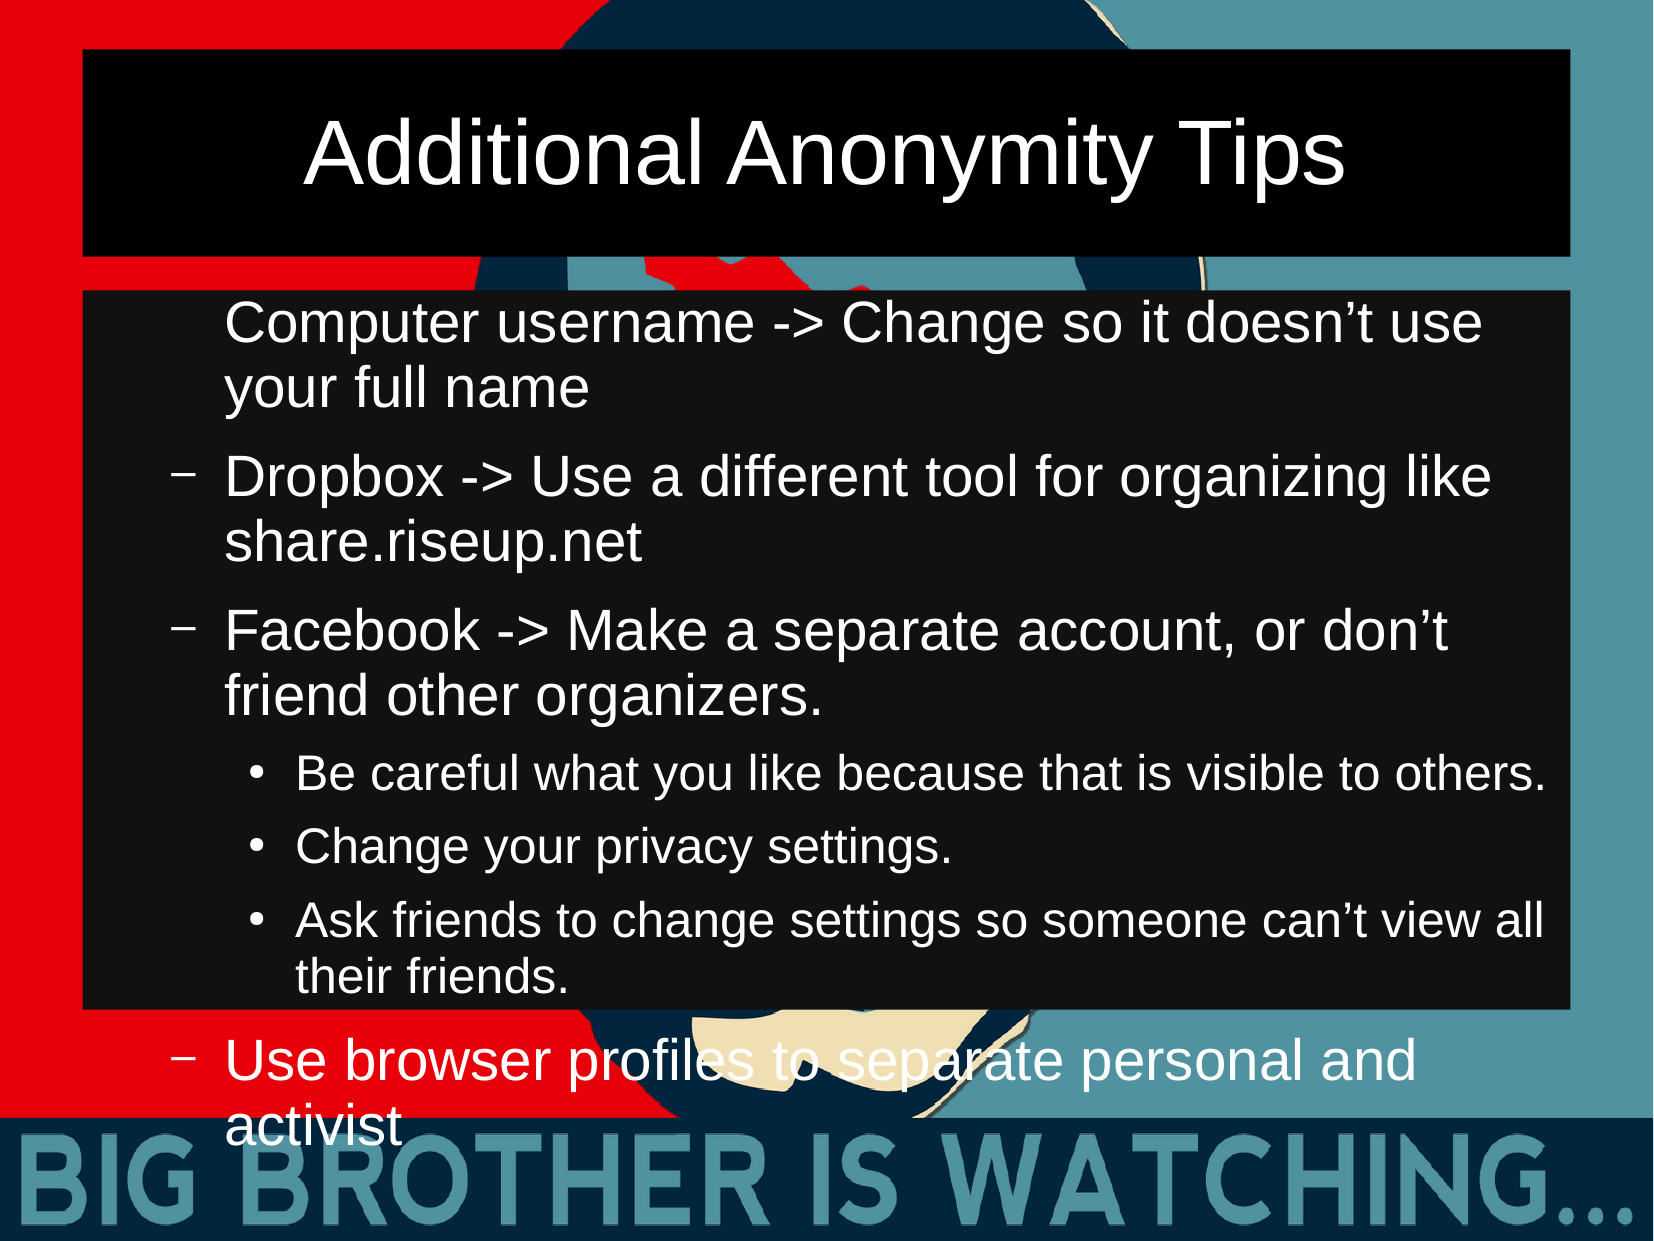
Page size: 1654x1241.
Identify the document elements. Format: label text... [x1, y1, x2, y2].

title Additional Anonymity Tips [82, 49, 1571, 257]
picture [0, 0, 1654, 1241]
list Computer username -> Change so it doesn’t use your full name Dropbox -> Use a different tool for organizing like share.riseup.net Facebook -> Make a separate account, or don’t friend other organizers. Be careful what you like because that is visible to others. Change your privacy settings. Ask friends to change settings so someone can’t view all their friends. Use browser profiles to separate personal and activist [82, 290, 1571, 1010]
